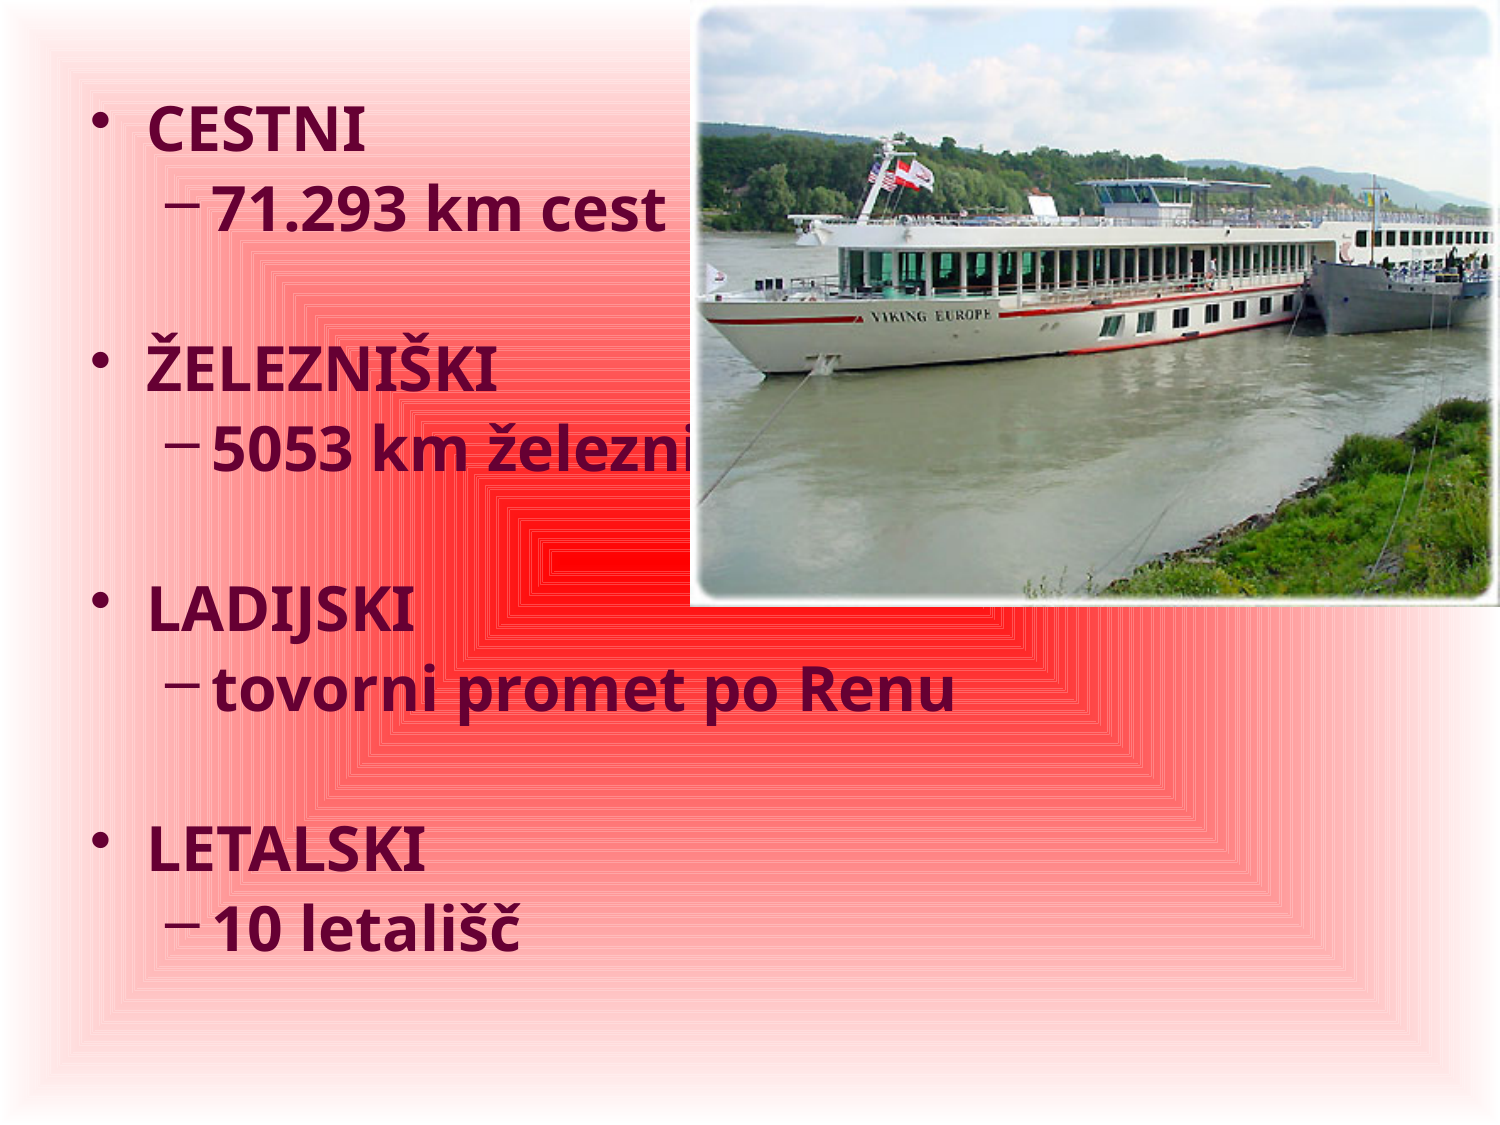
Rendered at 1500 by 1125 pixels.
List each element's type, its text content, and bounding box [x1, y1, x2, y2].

picture [690, 0, 1500, 607]
list CESTNI 71.293 km cest ŽELEZNIŠKI 5053 km železnic LADIJSKI tovorni promet po Renu LETALSKI 10 letališč [75, 90, 1425, 1005]
